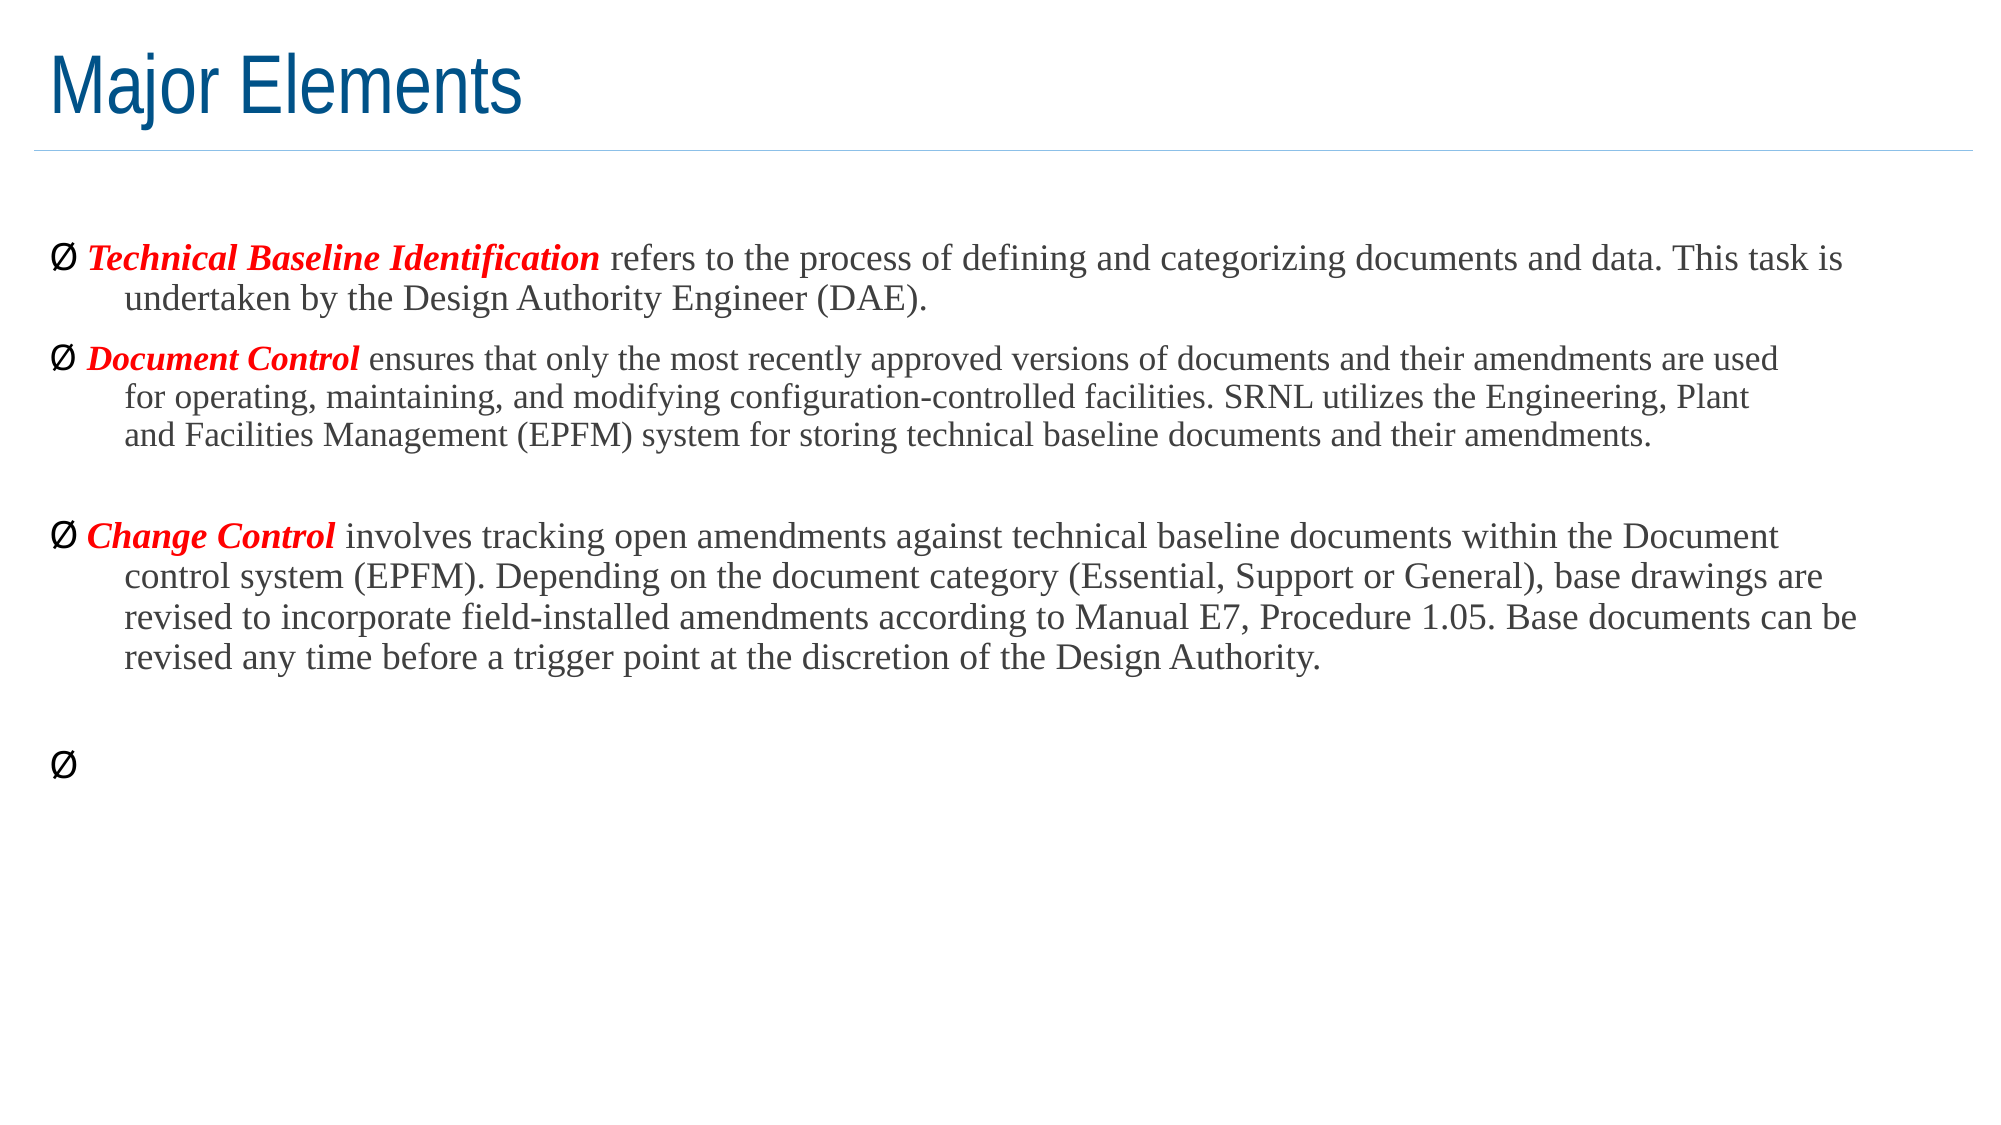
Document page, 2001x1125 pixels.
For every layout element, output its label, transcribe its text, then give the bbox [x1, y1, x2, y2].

title Major Elements [34, 22, 1973, 151]
list Technical Baseline Identification refers to the process of defining and categorizing documents and data. This task is undertaken by the Design Authority Engineer (DAE). Document Control ensures that only the most recently approved versions of documents and their amendments are used for operating, maintaining, and modifying configuration-controlled facilities. SRNL utilizes the Engineering, Plant and Facilities Management (EPFM) system for storing technical baseline documents and their amendments. Change Control involves tracking open amendments against technical baseline documents within the Document control system (EPFM). Depending on the document category (Essential, Support or General), base drawings are revised to incorporate field-installed amendments according to Manual E7, Procedure 1.05. Base documents can be revised any time before a trigger point at the discretion of the Design Authority. [34, 230, 1876, 1066]
